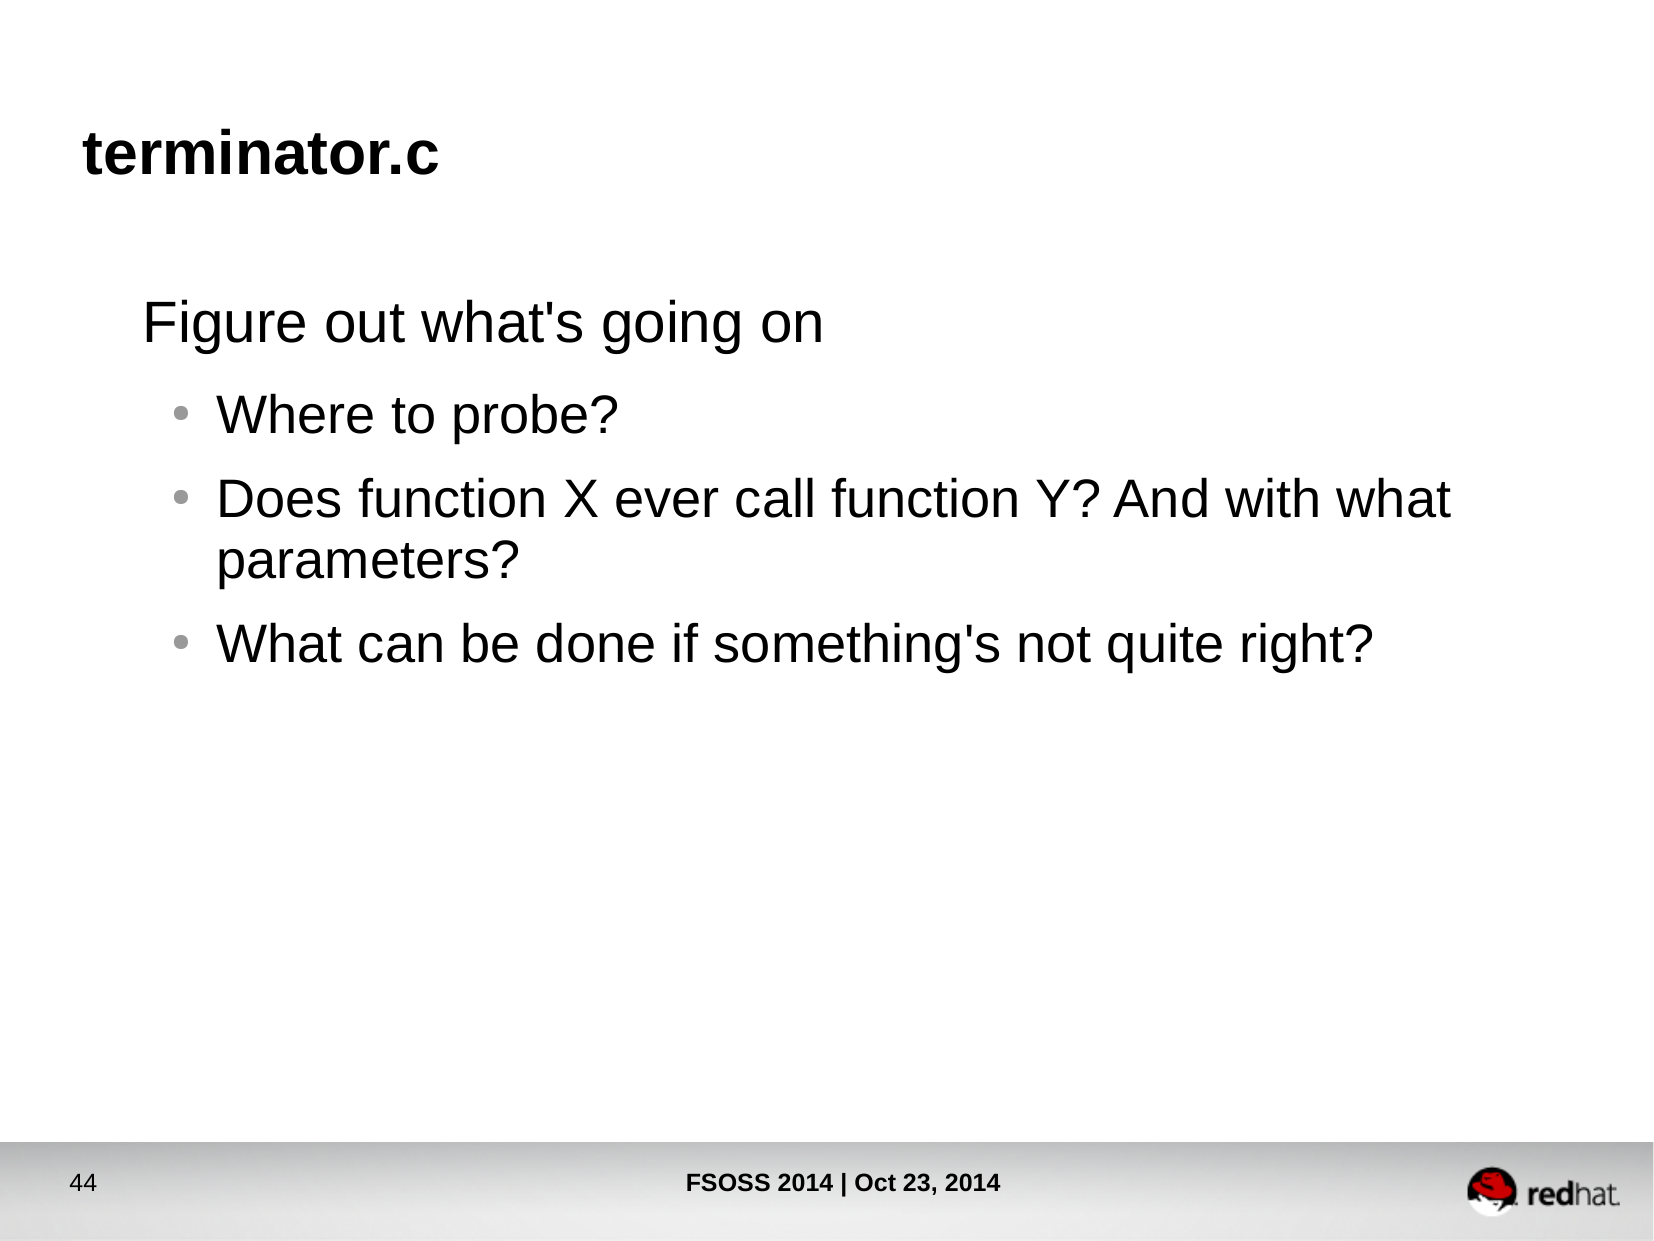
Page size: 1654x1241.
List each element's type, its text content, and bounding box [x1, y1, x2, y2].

picture [0, 1142, 1654, 1241]
title terminator.c [82, 49, 1571, 257]
list Figure out what's going on Where to probe? Does function X ever call function Y? And with what parameters? What can be done if something's not quite right? [82, 290, 1571, 995]
